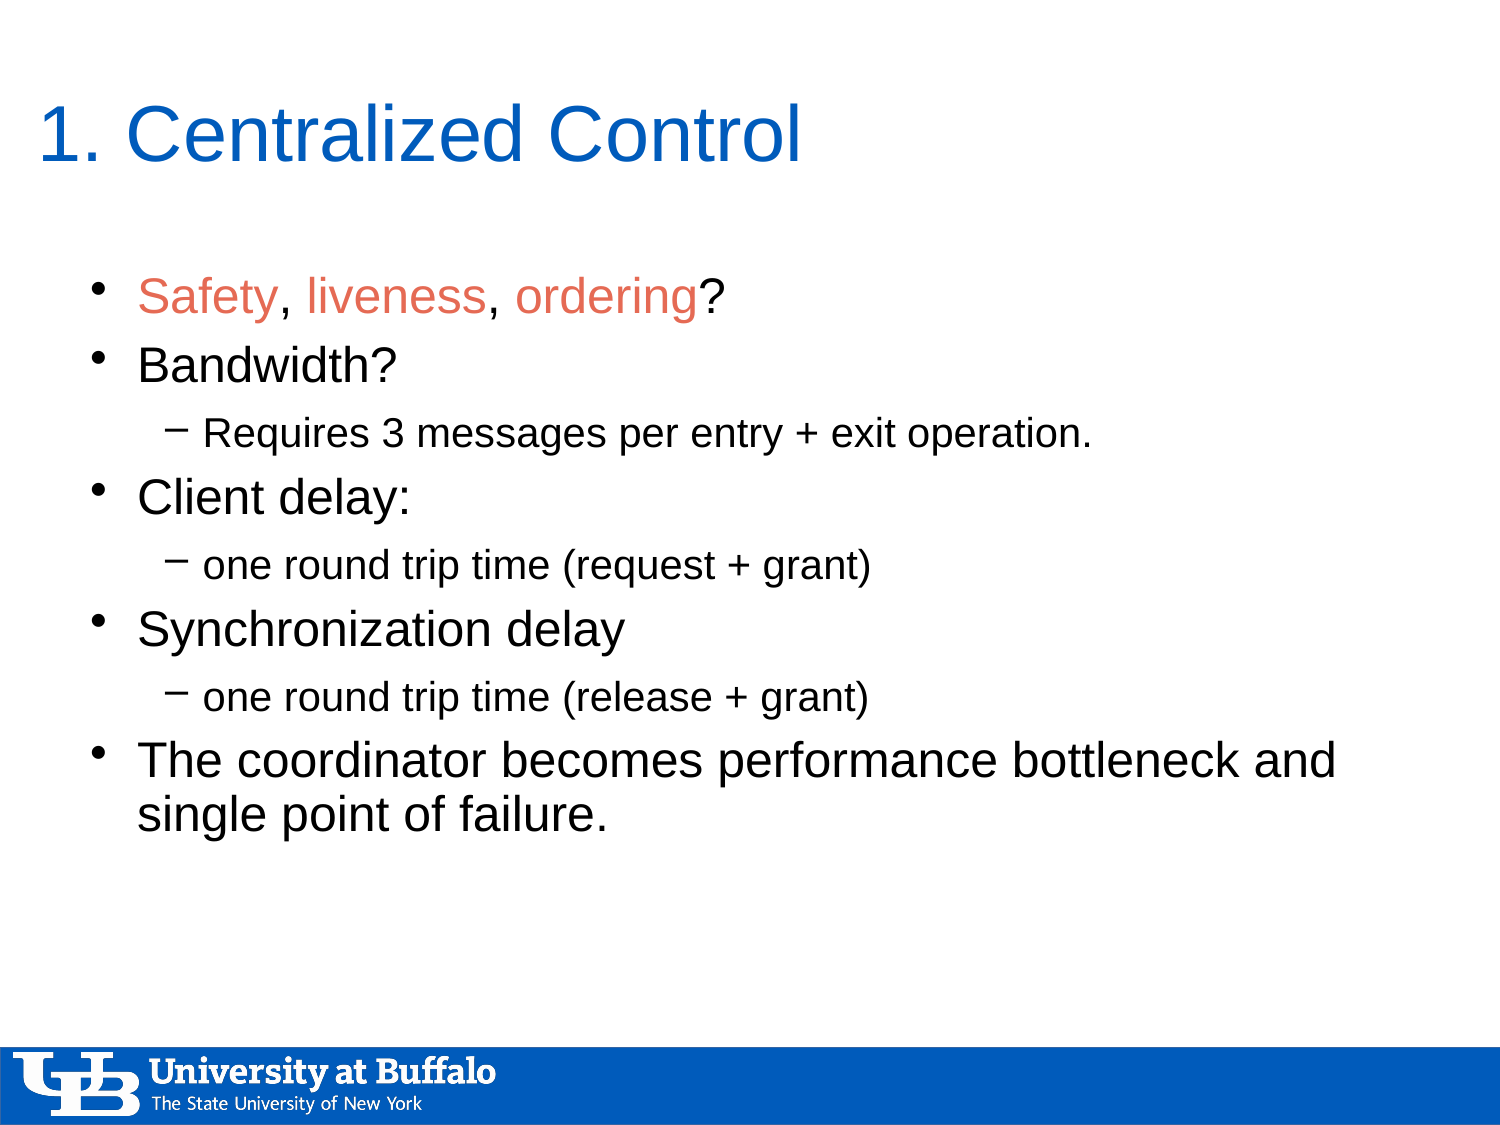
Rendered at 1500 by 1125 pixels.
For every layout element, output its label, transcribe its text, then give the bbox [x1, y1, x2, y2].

title 1. Centralized Control [37, 40, 1388, 228]
picture [13, 1052, 496, 1116]
list Safety, liveness, ordering? Bandwidth? Requires 3 messages per entry + exit operation. Client delay: one round trip time (request + grant) Synchronization delay one round trip time (release + grant) The coordinator becomes performance bottleneck and single point of failure. [75, 263, 1425, 916]
